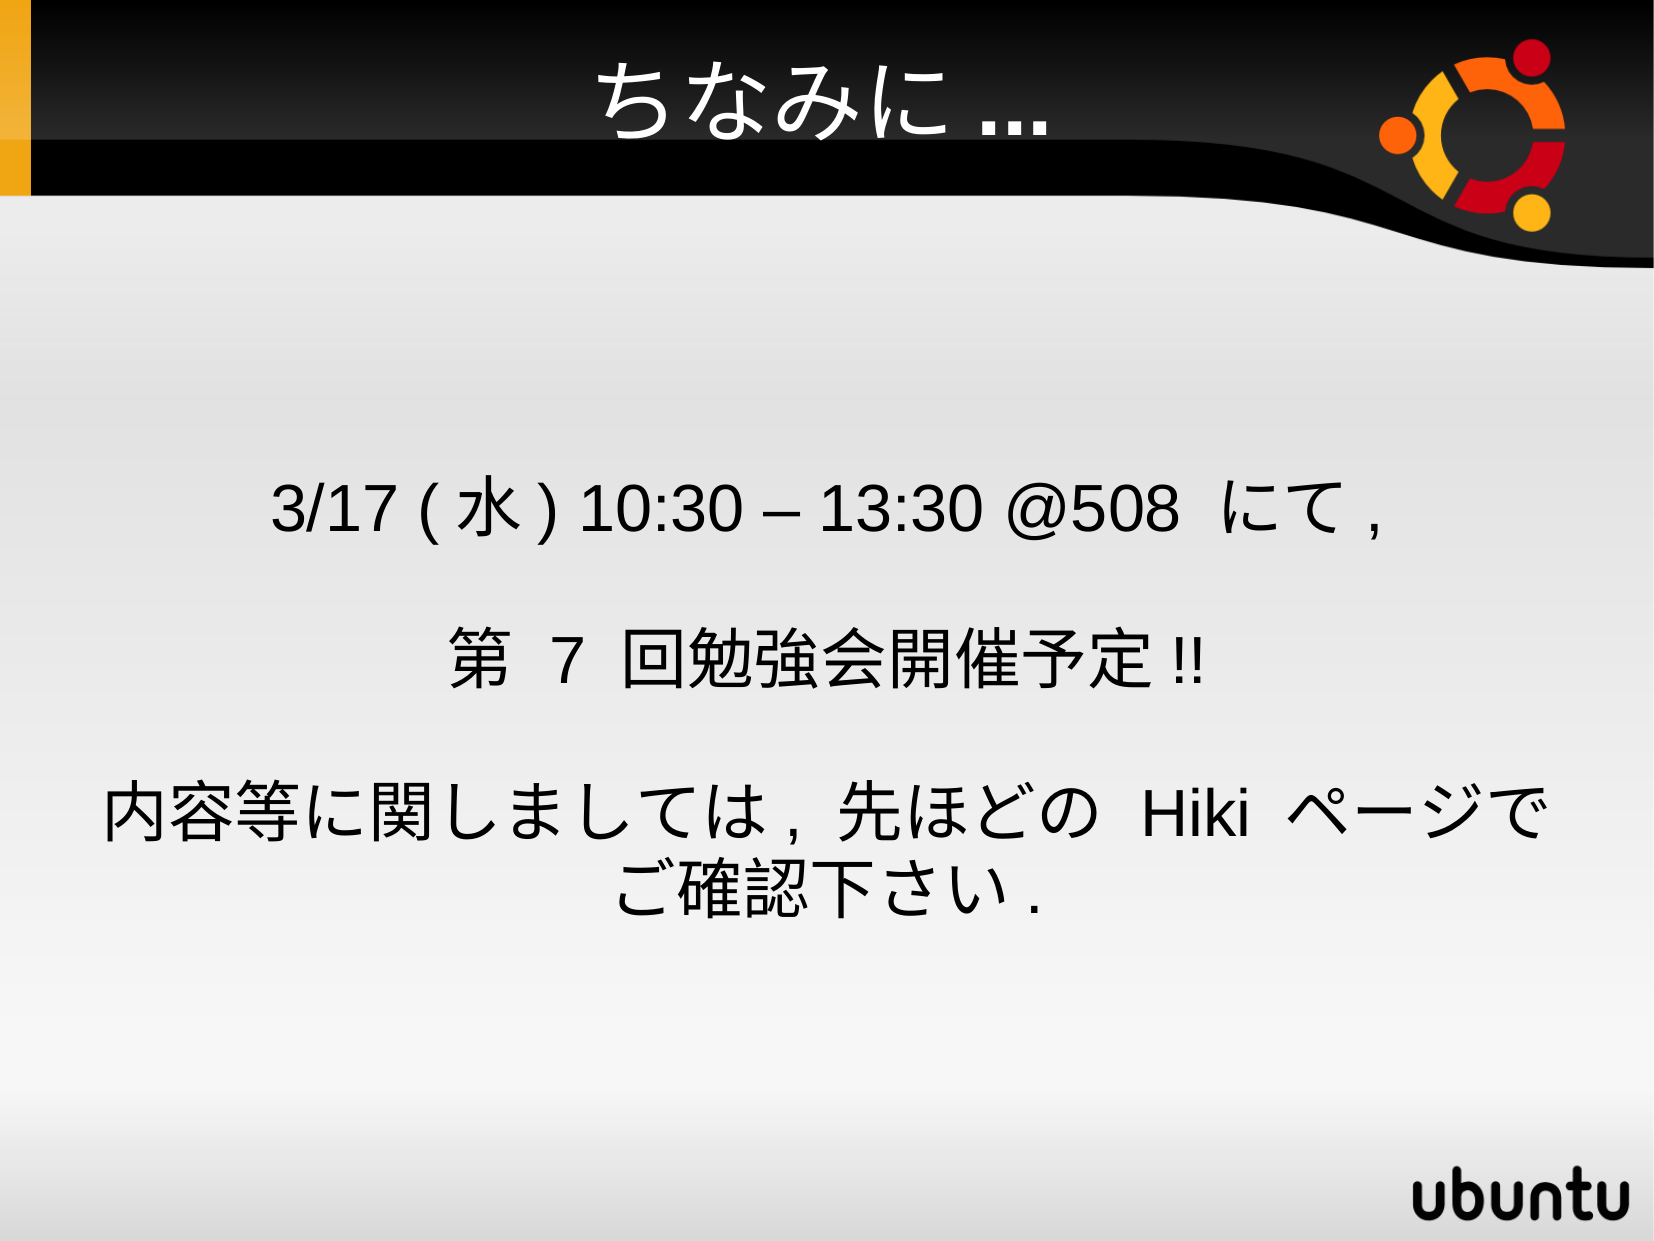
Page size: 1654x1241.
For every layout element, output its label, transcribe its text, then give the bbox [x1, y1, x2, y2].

picture [0, 0, 1654, 1241]
subtitle 3/17 (水) 10:30 – 13:30 @508 にて, 第 7 回勉強会開催予定!! 内容等に関しましては, 先ほどの Hiki ページで ご確認下さい. [82, 297, 1571, 1102]
title ちなみに... [76, 0, 1565, 208]
